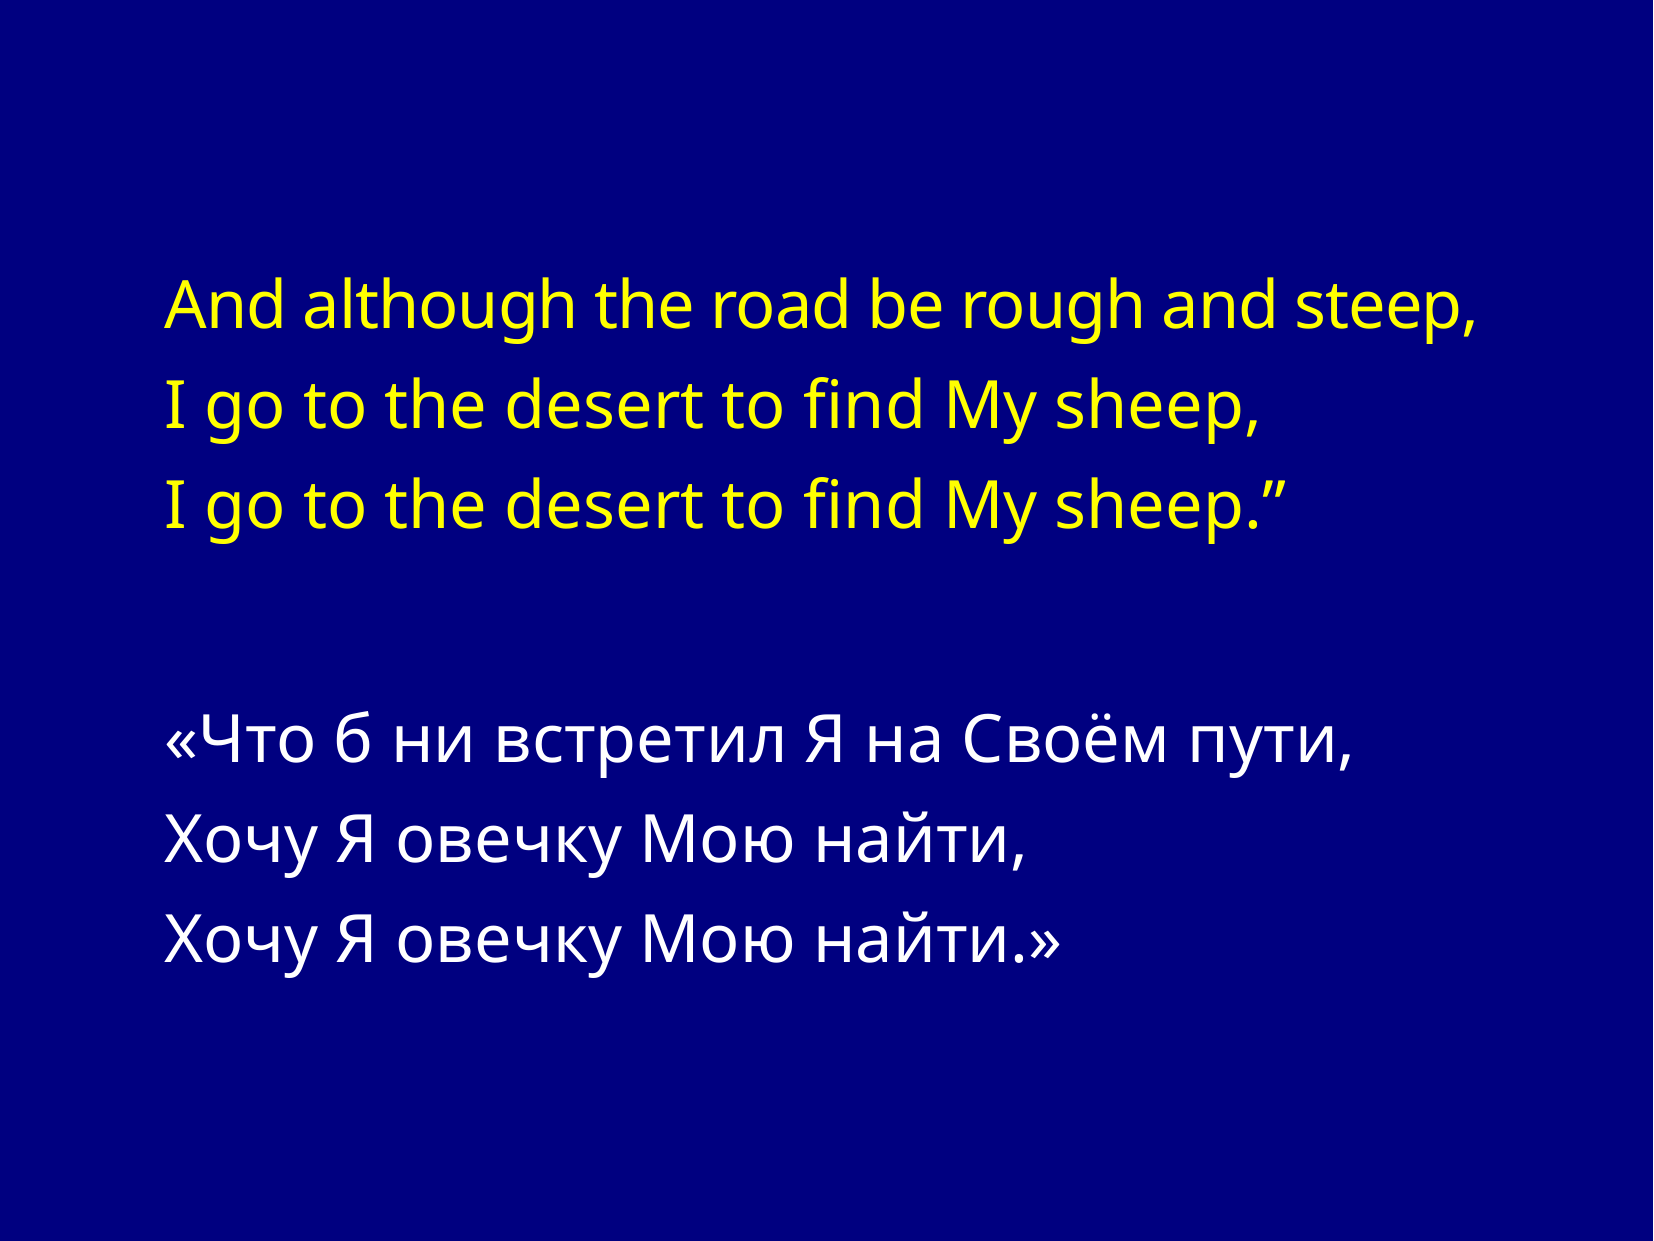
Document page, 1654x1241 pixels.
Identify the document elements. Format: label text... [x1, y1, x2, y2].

text_box «Что б ни встретил Я на Своём пути, Хочу Я овечку Мою найти, Хочу Я овечку Мою найти.» [37, 675, 1576, 1163]
text_box And although the road be rough and steep, I go to the desert to find My sheep, I go to the desert to find My sheep.” [37, 150, 1651, 638]
